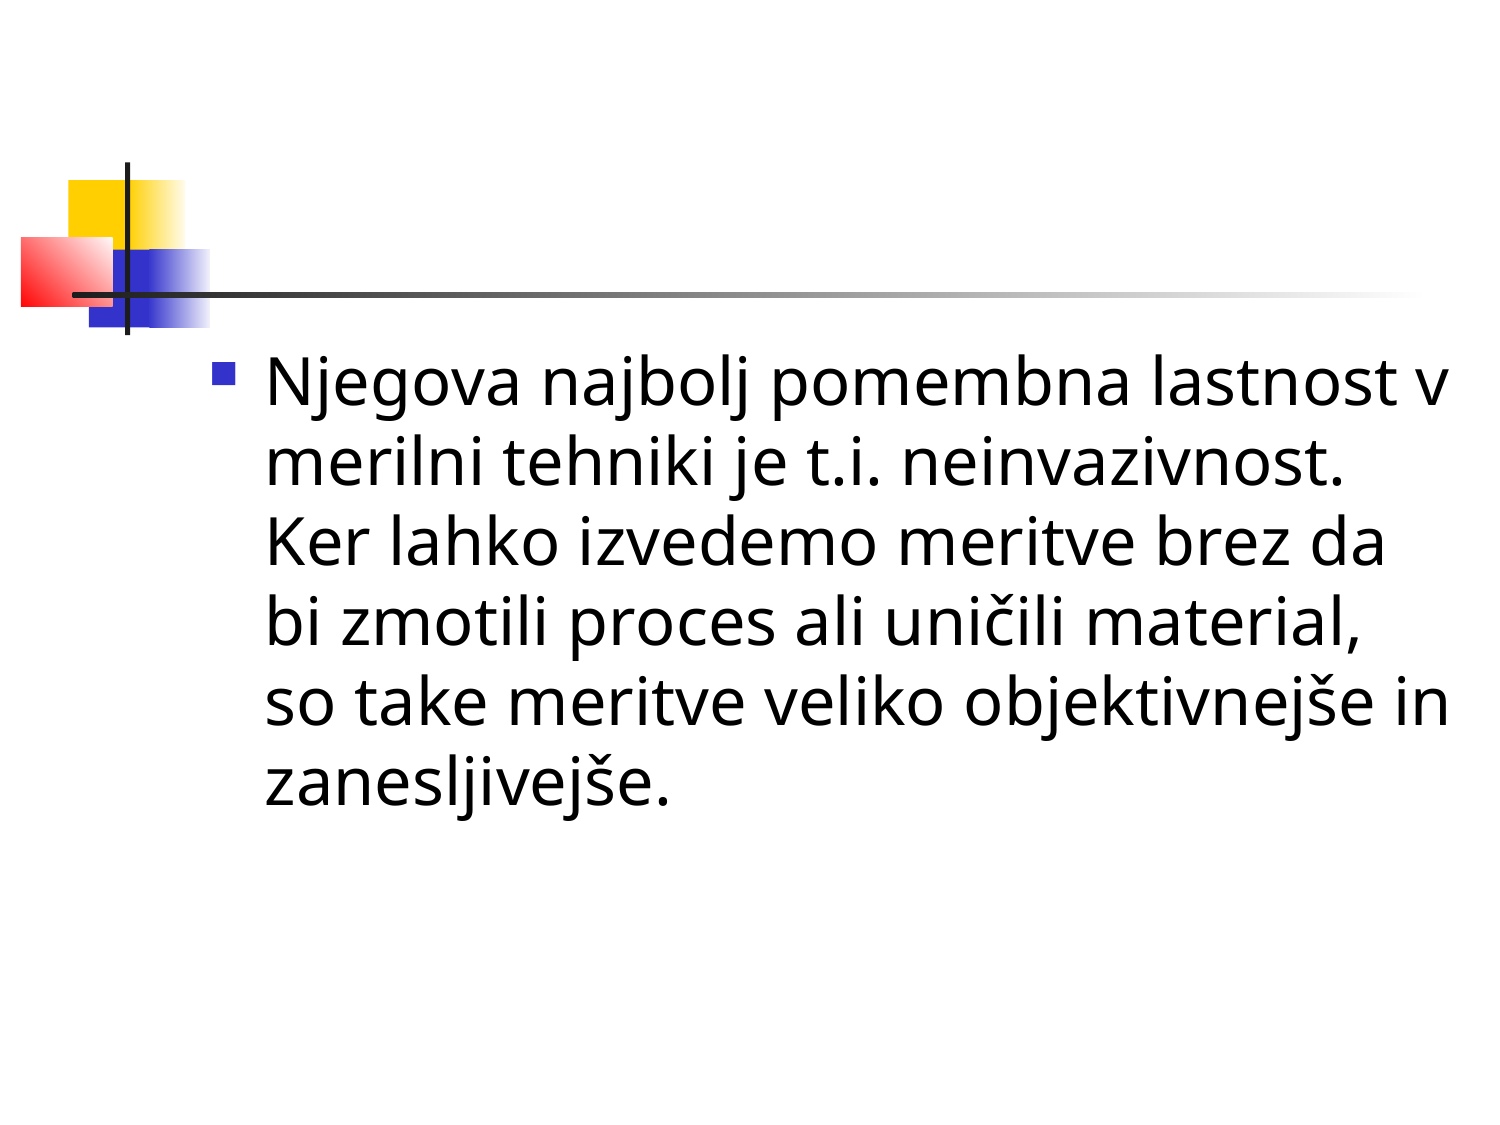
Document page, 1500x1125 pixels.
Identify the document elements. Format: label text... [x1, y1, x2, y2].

list Njegova najbolj pomembna lastnost v merilni tehniki je t.i. neinvazivnost. Ker lahko izvedemo meritve brez da bi zmotili proces ali uničili material, so take meritve veliko objektivnejše in zanesljivejše. [193, 331, 1469, 1007]
